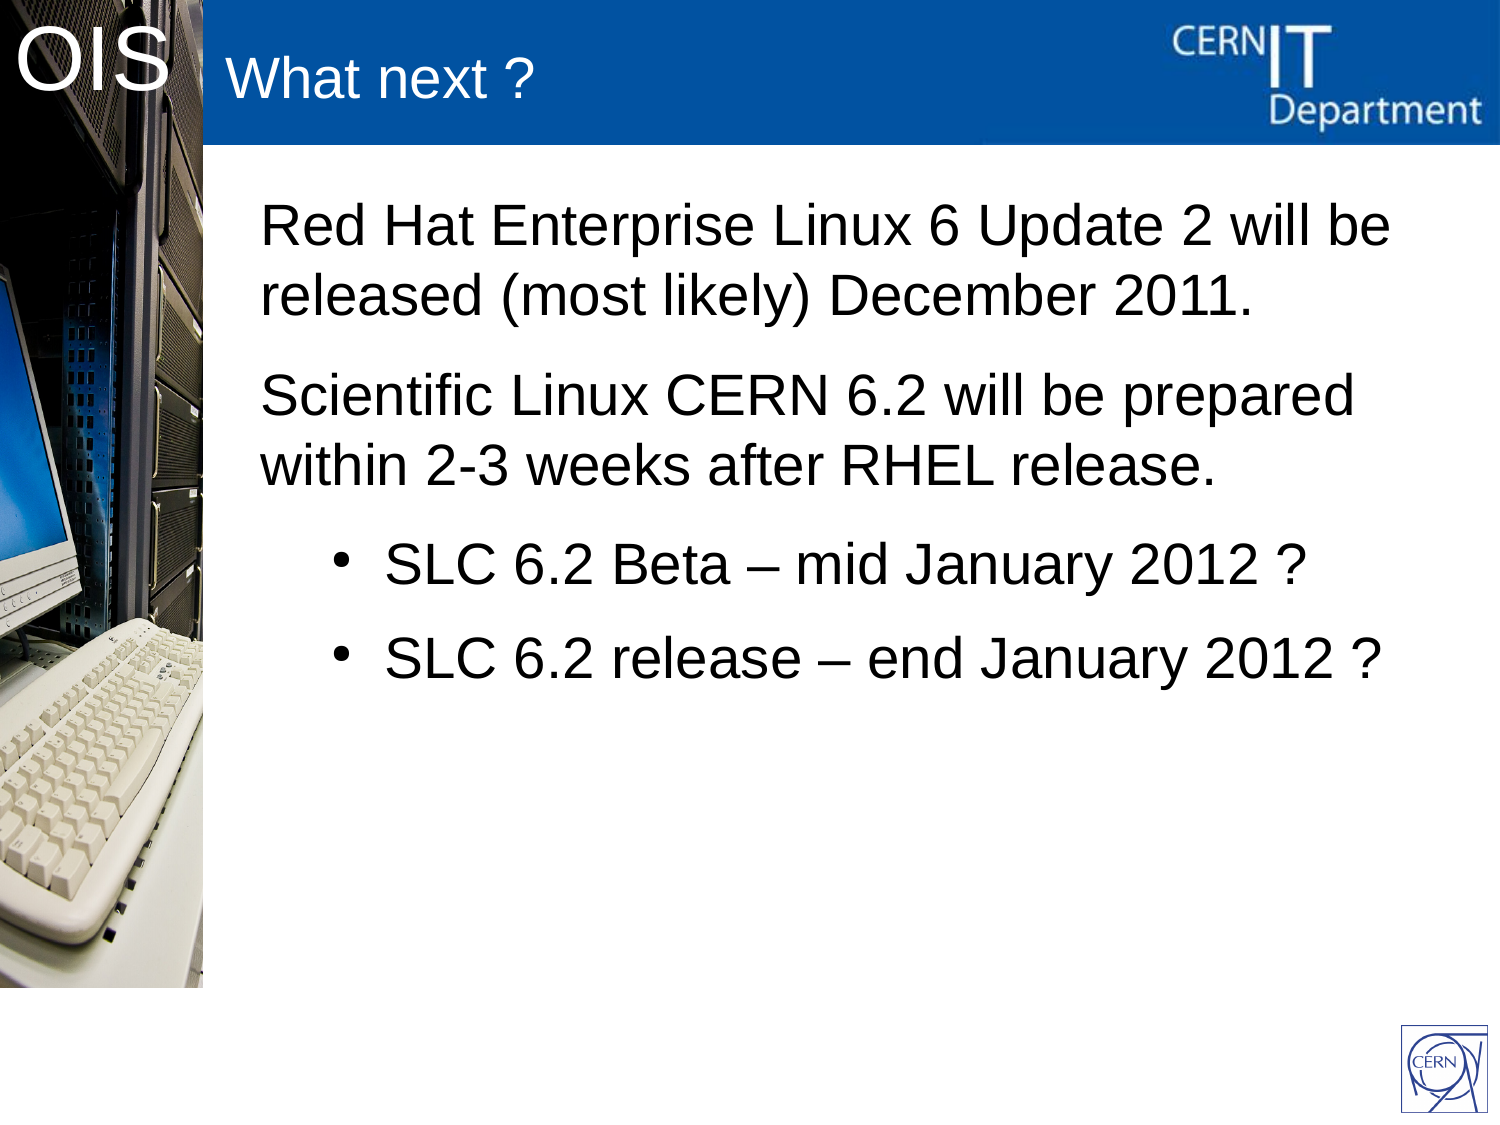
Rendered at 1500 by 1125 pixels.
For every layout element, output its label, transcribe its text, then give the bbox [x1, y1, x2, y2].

picture [1401, 1025, 1488, 1113]
picture [0, 0, 1500, 988]
list Red Hat Enterprise Linux 6 Update 2 will be released (most likely) December 2011. Scientific Linux CERN 6.2 will be prepared within 2-3 weeks after RHEL release. SLC 6.2 Beta – mid January 2012 ? SLC 6.2 release – end January 2012 ? [225, 187, 1463, 1038]
title What next ? [225, 7, 1238, 143]
